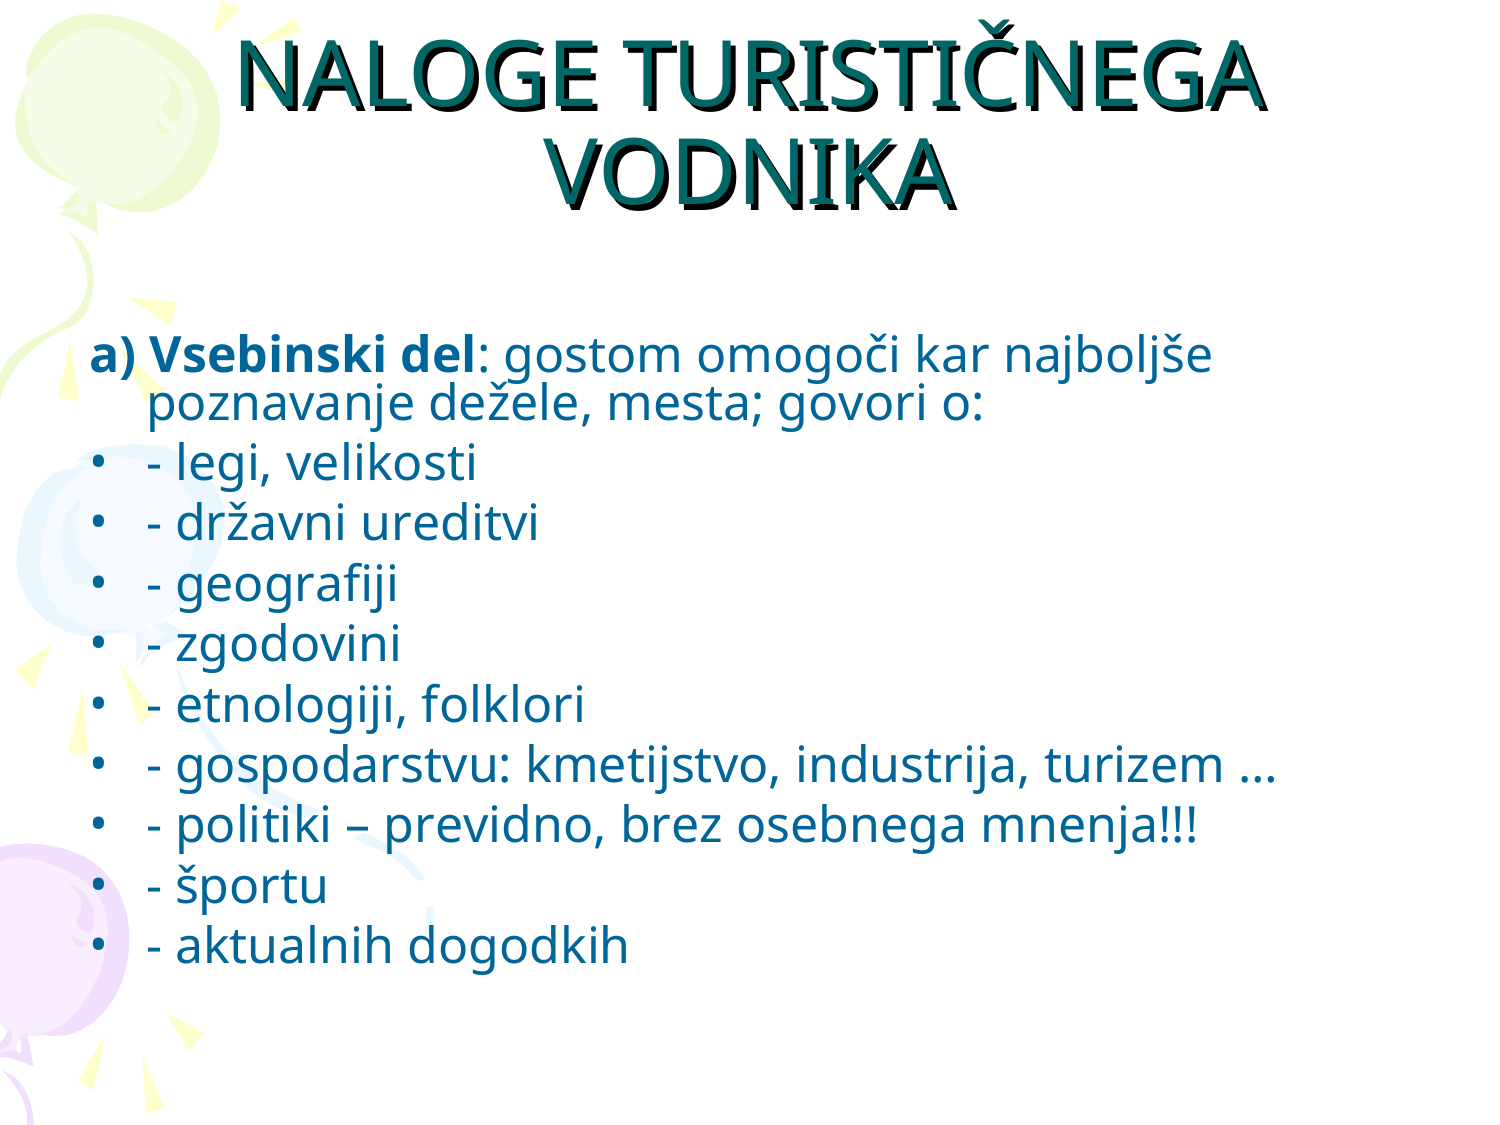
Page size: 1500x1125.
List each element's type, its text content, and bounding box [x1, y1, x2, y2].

list a) Vsebinski del: gostom omogoči kar najboljše poznavanje dežele, mesta; govori o: - legi, velikosti - državni ureditvi - geografiji - zgodovini - etnologiji, folklori - gospodarstvu: kmetijstvo, industrija, turizem … - politiki – previdno, brez osebnega mnenja!!! - športu - aktualnih dogodkih [75, 262, 1426, 994]
title NALOGE TURISTIČNEGA VODNIKA [72, 16, 1426, 233]
